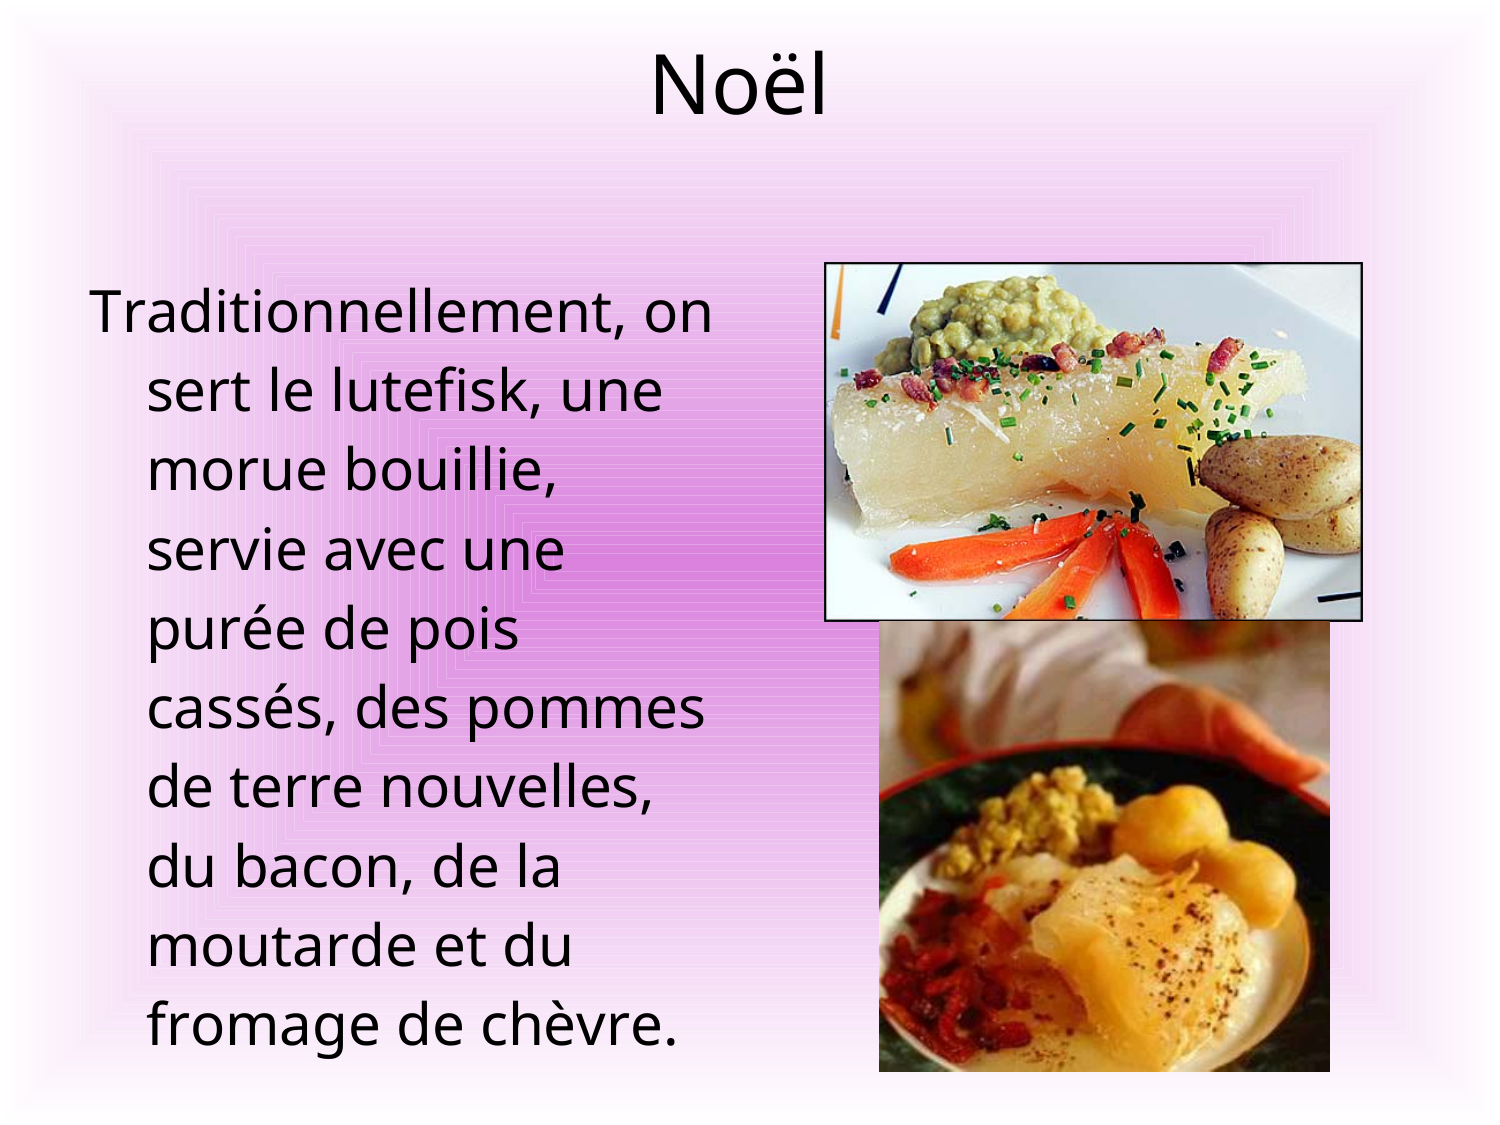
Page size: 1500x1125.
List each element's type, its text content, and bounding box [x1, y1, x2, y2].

list Traditionnellement, on sert le lutefisk, une morue bouillie, servie avec une purée de pois cassés, des pommes de terre nouvelles, du bacon, de la moutarde et du fromage de chèvre. [75, 262, 738, 1024]
title Noël [75, 34, 1426, 244]
picture [824, 262, 1363, 1072]
